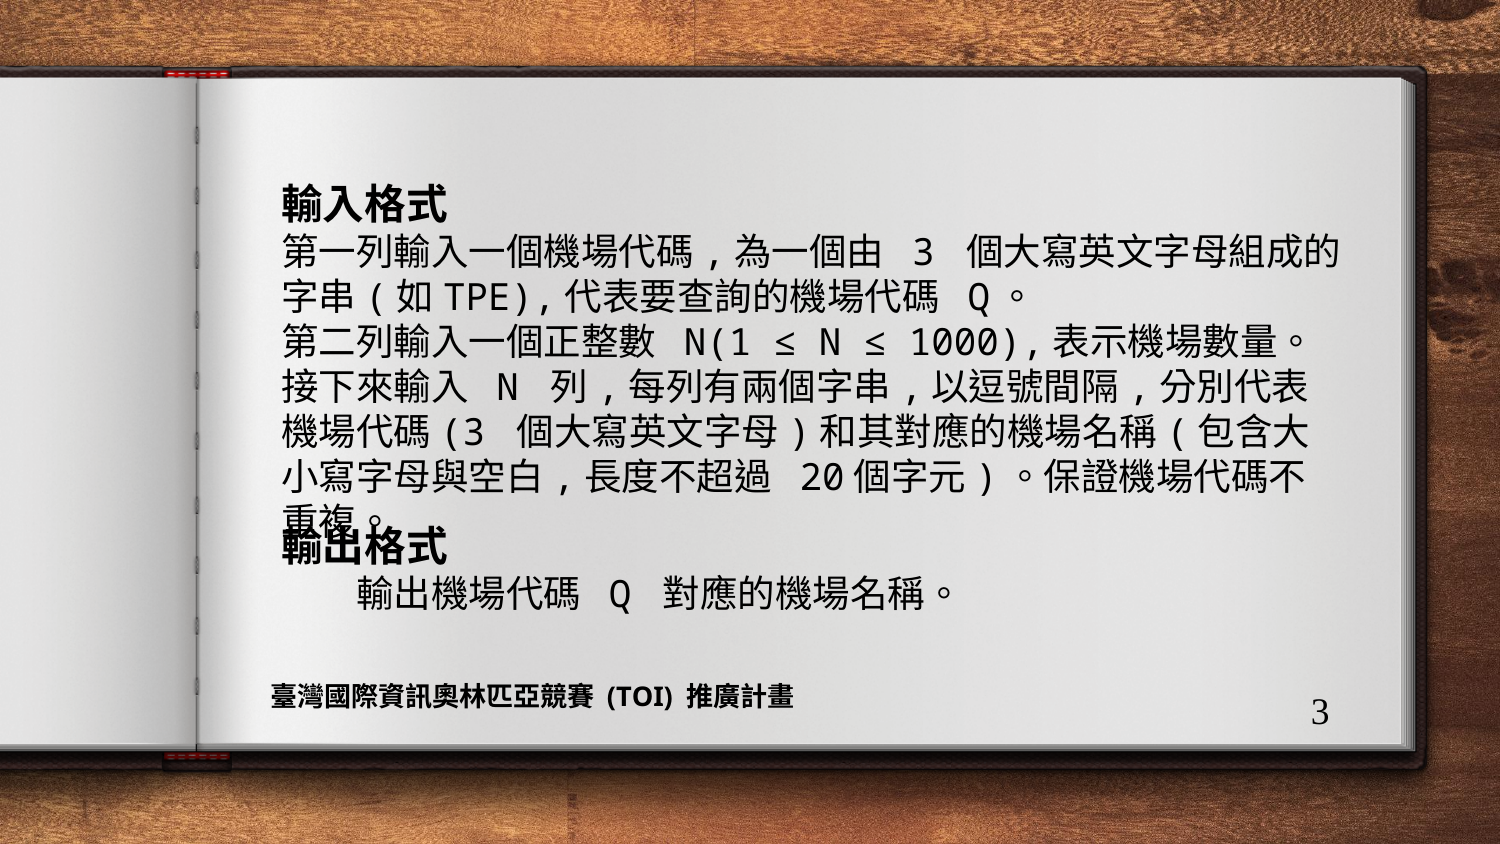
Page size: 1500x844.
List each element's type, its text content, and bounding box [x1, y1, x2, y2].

text_box 輸入格式 第一列輸入一個機場代碼,為一個由 3 個大寫英文字母組成的字串(如TPE),代表要查詢的機場代碼 Q。 第二列輸入一個正整數 N(1 ≤ N ≤ 1000),表示機場數量。 接下來輸入 N 列,每列有兩個字串,以逗號間隔,分別代表機場代碼(3 個大寫英文字母)和其對應的機場名稱(包含大小寫字母與空白,長度不超過 20個字元)。保證機場代碼不重複。 [266, 171, 1356, 512]
text_box 3 [1295, 672, 1386, 737]
text_box 輸出格式 輸出機場代碼 Q 對應的機場名稱。 [266, 512, 1368, 623]
